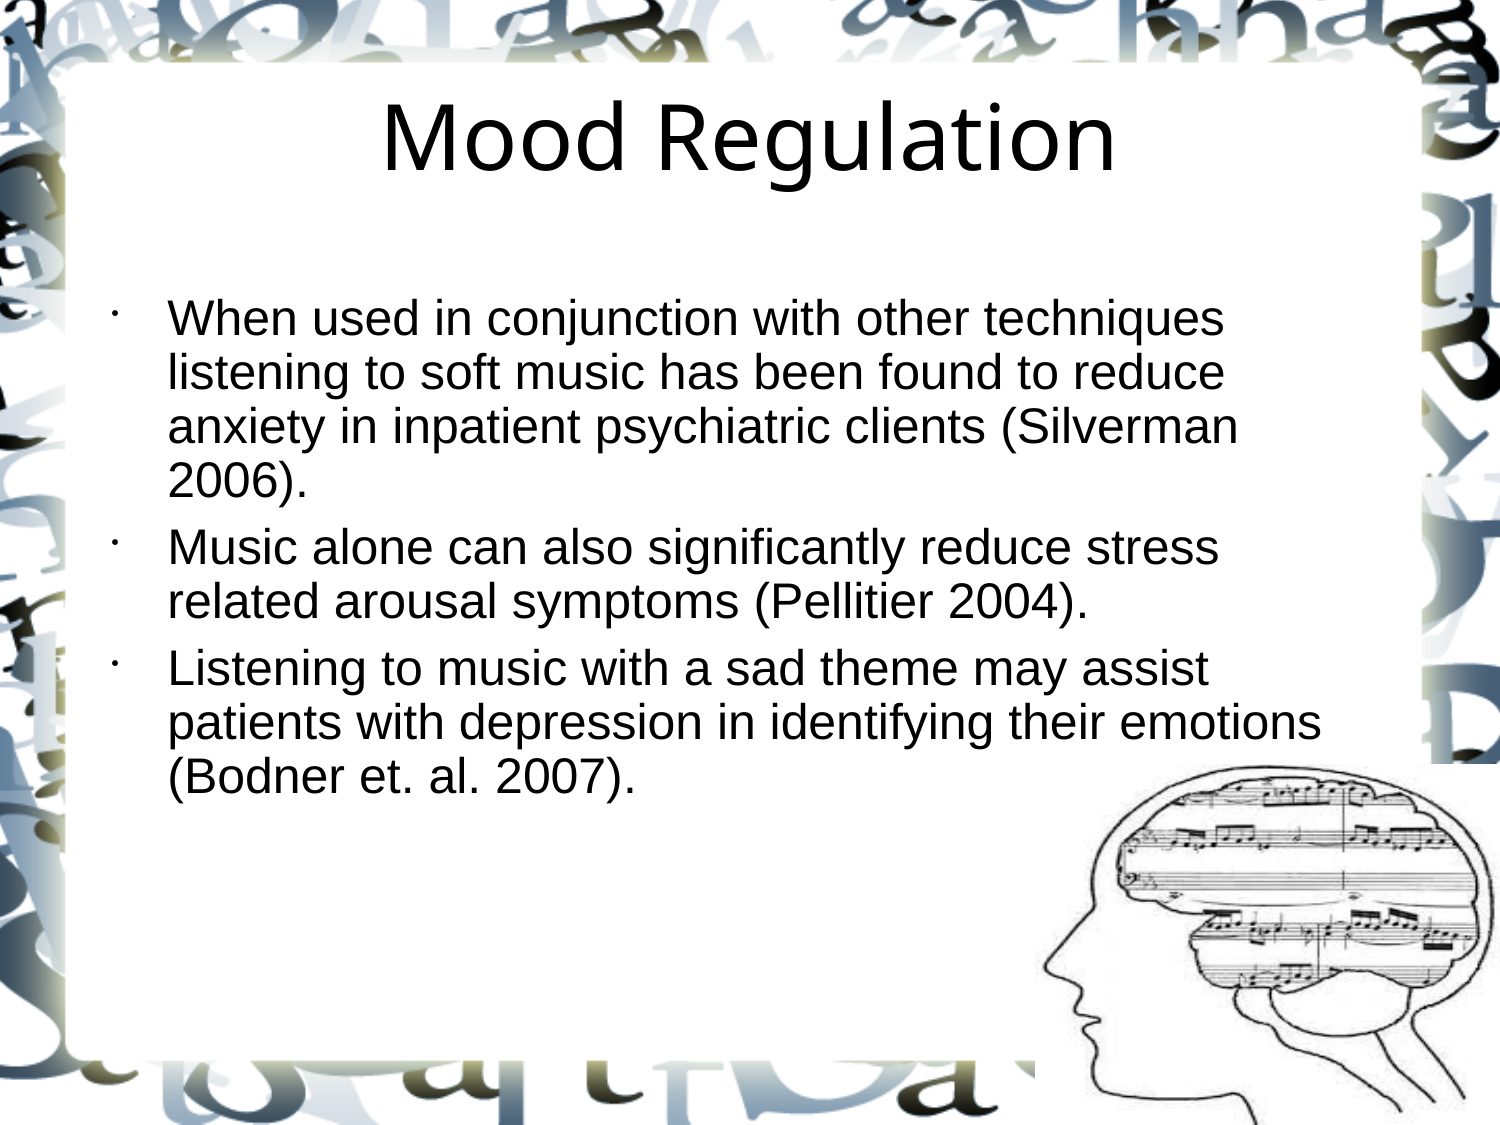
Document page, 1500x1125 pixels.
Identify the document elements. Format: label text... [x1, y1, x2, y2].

picture [0, 0, 1500, 1125]
title Mood Regulation [75, 71, 1425, 260]
list When used in conjunction with other techniques listening to soft music has been found to reduce anxiety in inpatient psychiatric clients (Silverman 2006). Music alone can also significantly reduce stress related arousal symptoms (Pellitier 2004). Listening to music with a sad theme may assist patients with depression in identifying their emotions (Bodner et. al. 2007). [96, 284, 1388, 594]
